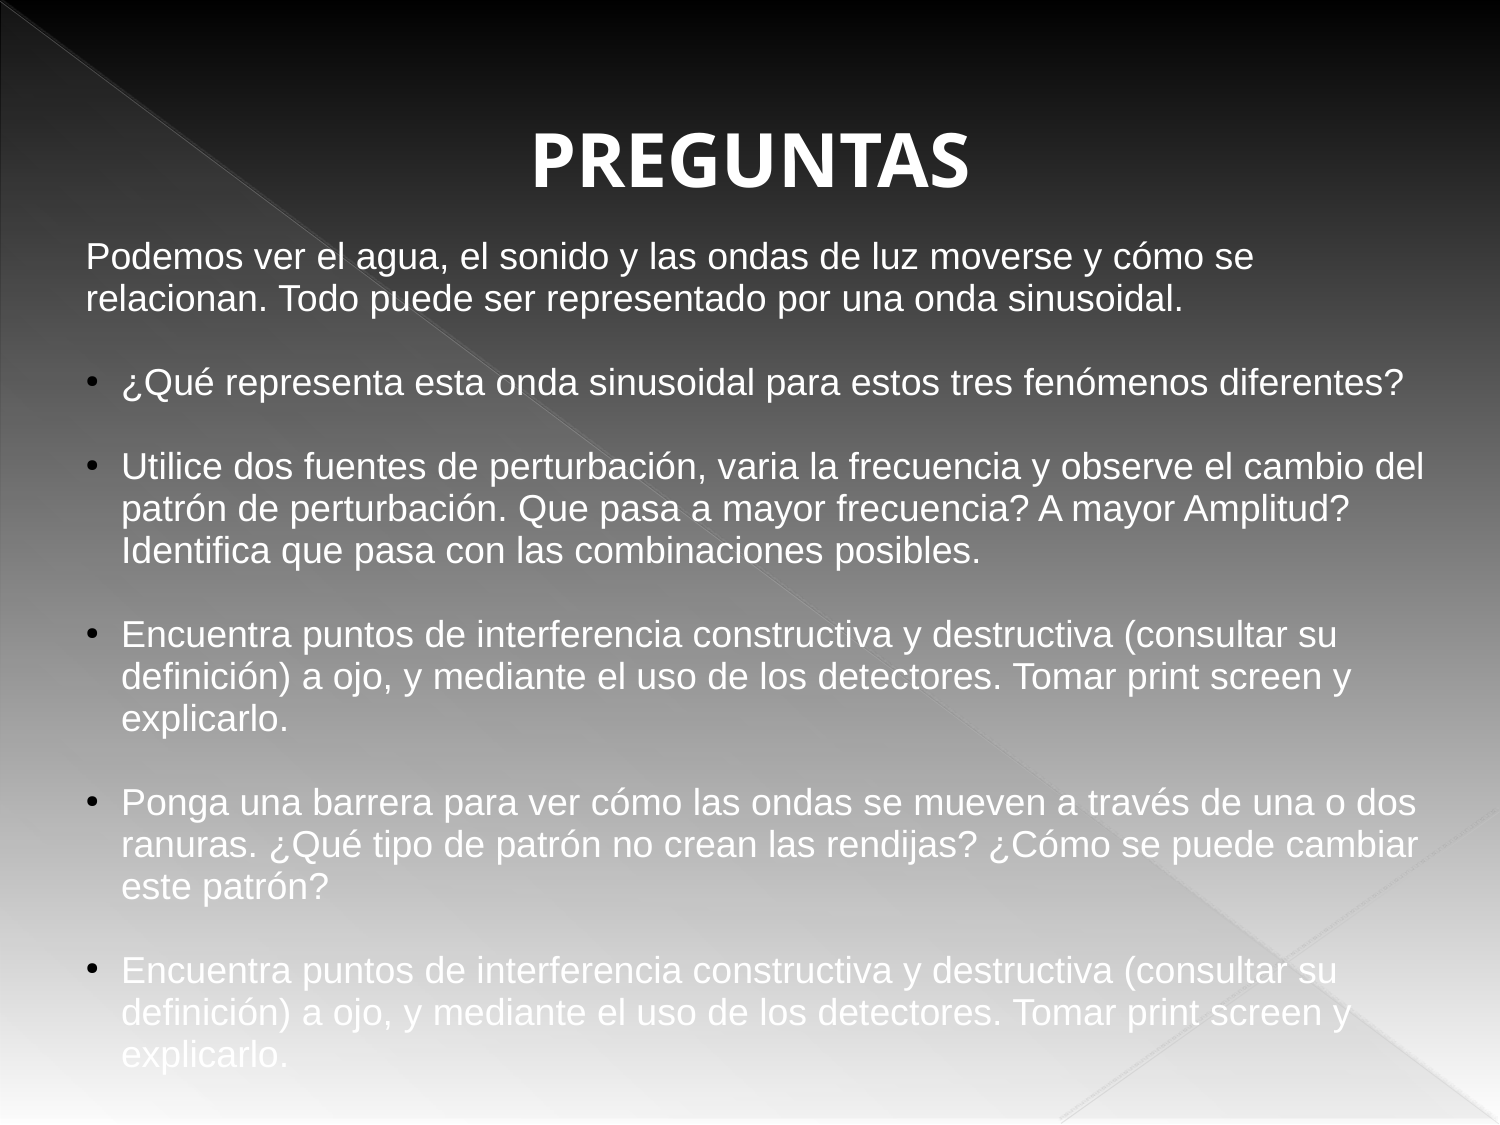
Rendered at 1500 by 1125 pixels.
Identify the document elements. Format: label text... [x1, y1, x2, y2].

text_box Podemos ver el agua, el sonido y las ondas de luz moverse y cómo se relacionan. Todo puede ser representado por una onda sinusoidal. ¿Qué representa esta onda sinusoidal para estos tres fenómenos diferentes? Utilice dos fuentes de perturbación, varia la frecuencia y observe el cambio del patrón de perturbación. Que pasa a mayor frecuencia? A mayor Amplitud? Identifica que pasa con las combinaciones posibles. Encuentra puntos de interferencia constructiva y destructiva (consultar su definición) a ojo, y mediante el uso de los detectores. Tomar print screen y explicarlo. Ponga una barrera para ver cómo las ondas se mueven a través de una o dos ranuras. ¿Qué tipo de patrón no crean las rendijas? ¿Cómo se puede cambiar este patrón? Encuentra puntos de interferencia constructiva y destructiva (consultar su definición) a ojo, y mediante el uso de los detectores. Tomar print screen y explicarlo. [70, 228, 1453, 1083]
title PREGUNTAS [75, 43, 1425, 228]
